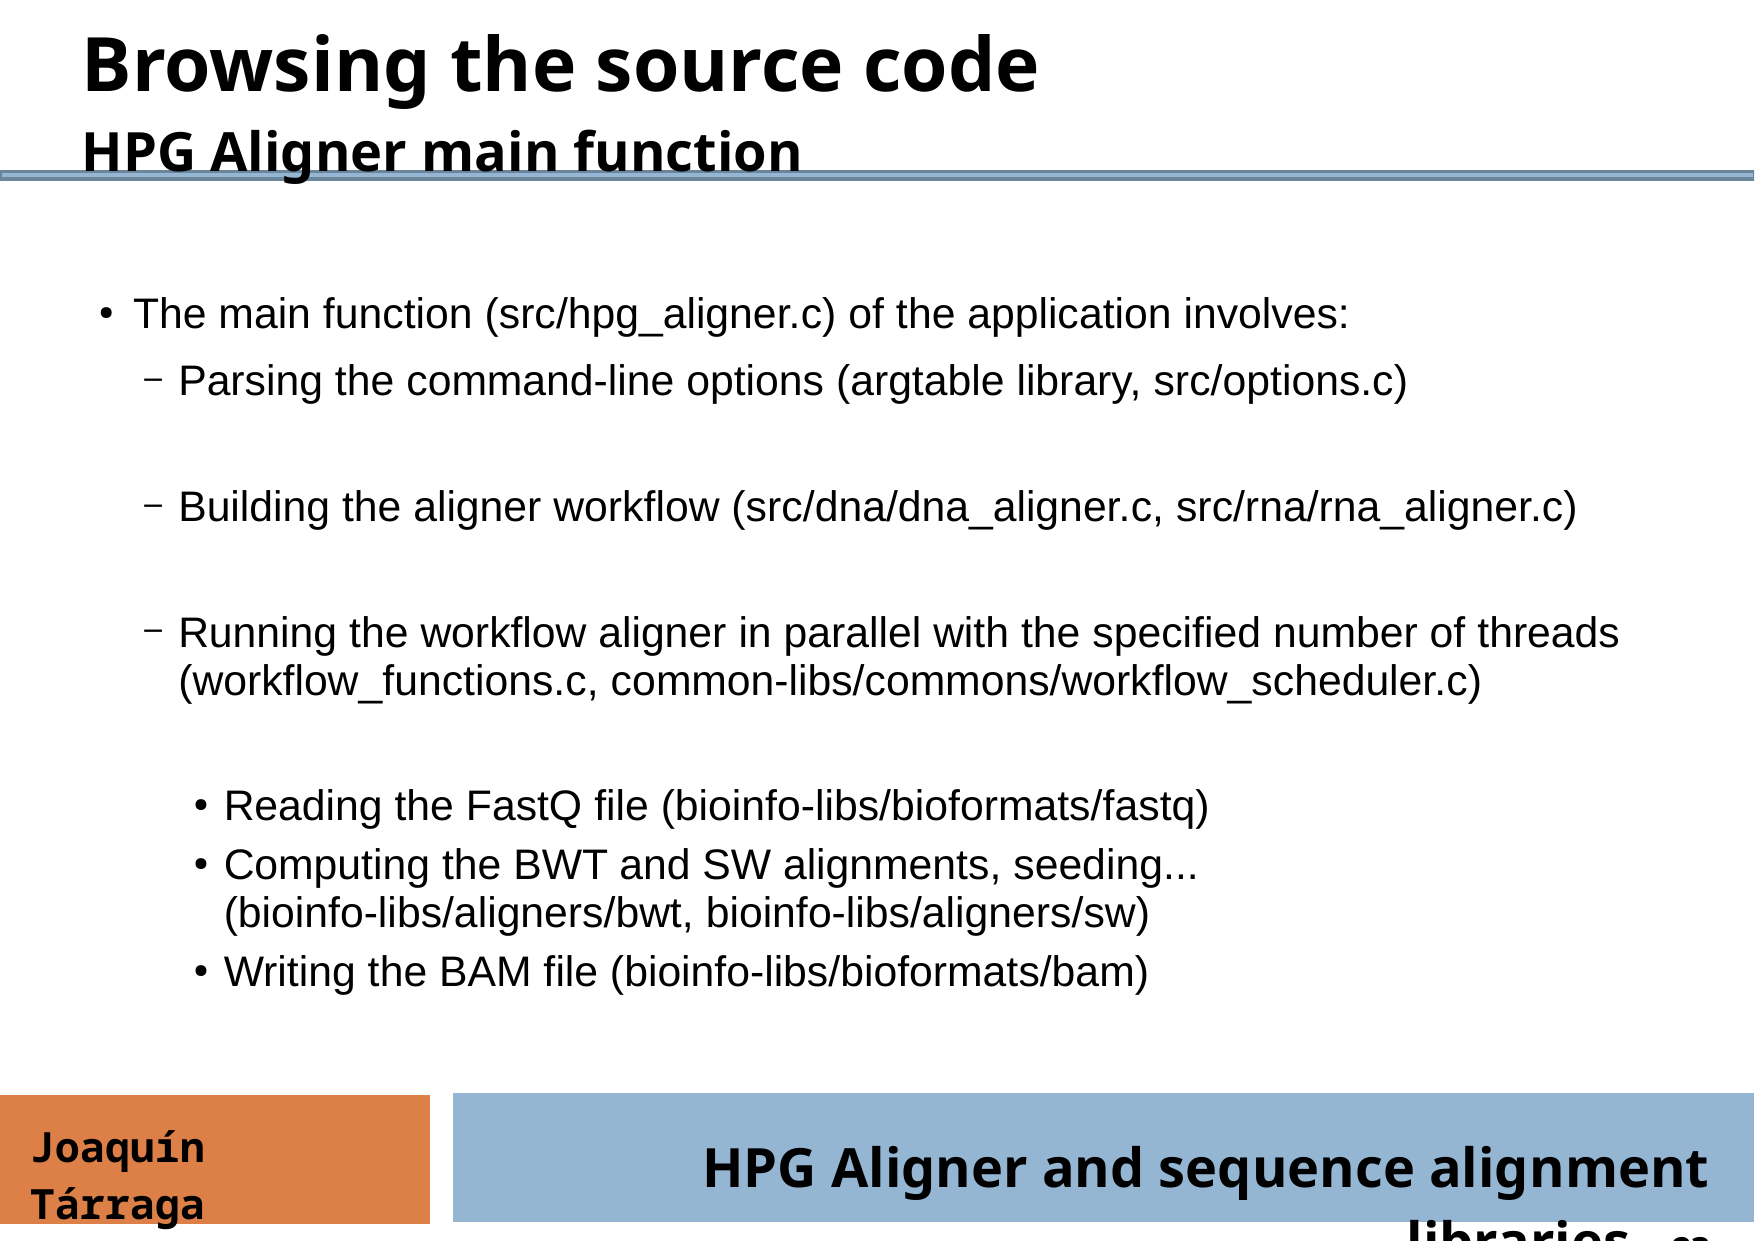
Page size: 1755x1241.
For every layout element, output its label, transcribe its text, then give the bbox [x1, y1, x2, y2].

text_box Browsing the source code HPG Aligner main function [67, 3, 1688, 168]
text_box HPG Aligner and sequence alignment libraries 23 [480, 1122, 1726, 1239]
text_box [0, 171, 302, 179]
text_box [308, 171, 1754, 179]
text_box Joaquín Tárraga jtarraga@cipf.es [15, 1110, 406, 1221]
list The main function (src/hpg_aligner.c) of the application involves: Parsing the command-line options (argtable library, src/options.c) Building the aligner workflow (src/dna/dna_aligner.c, src/rna/rna_aligner.c) Running the workflow aligner in parallel with the specified number of threads (workflow_functions.c, common-libs/commons/workflow_scheduler.c) Reading the FastQ file (bioinfo-libs/bioformats/fastq) Computing the BWT and SW alignments, seeding... (bioinfo-libs/aligners/bwt, bioinfo-libs/aligners/sw) Writing the BAM file (bioinfo-libs/bioformats/bam) [87, 290, 1632, 1010]
